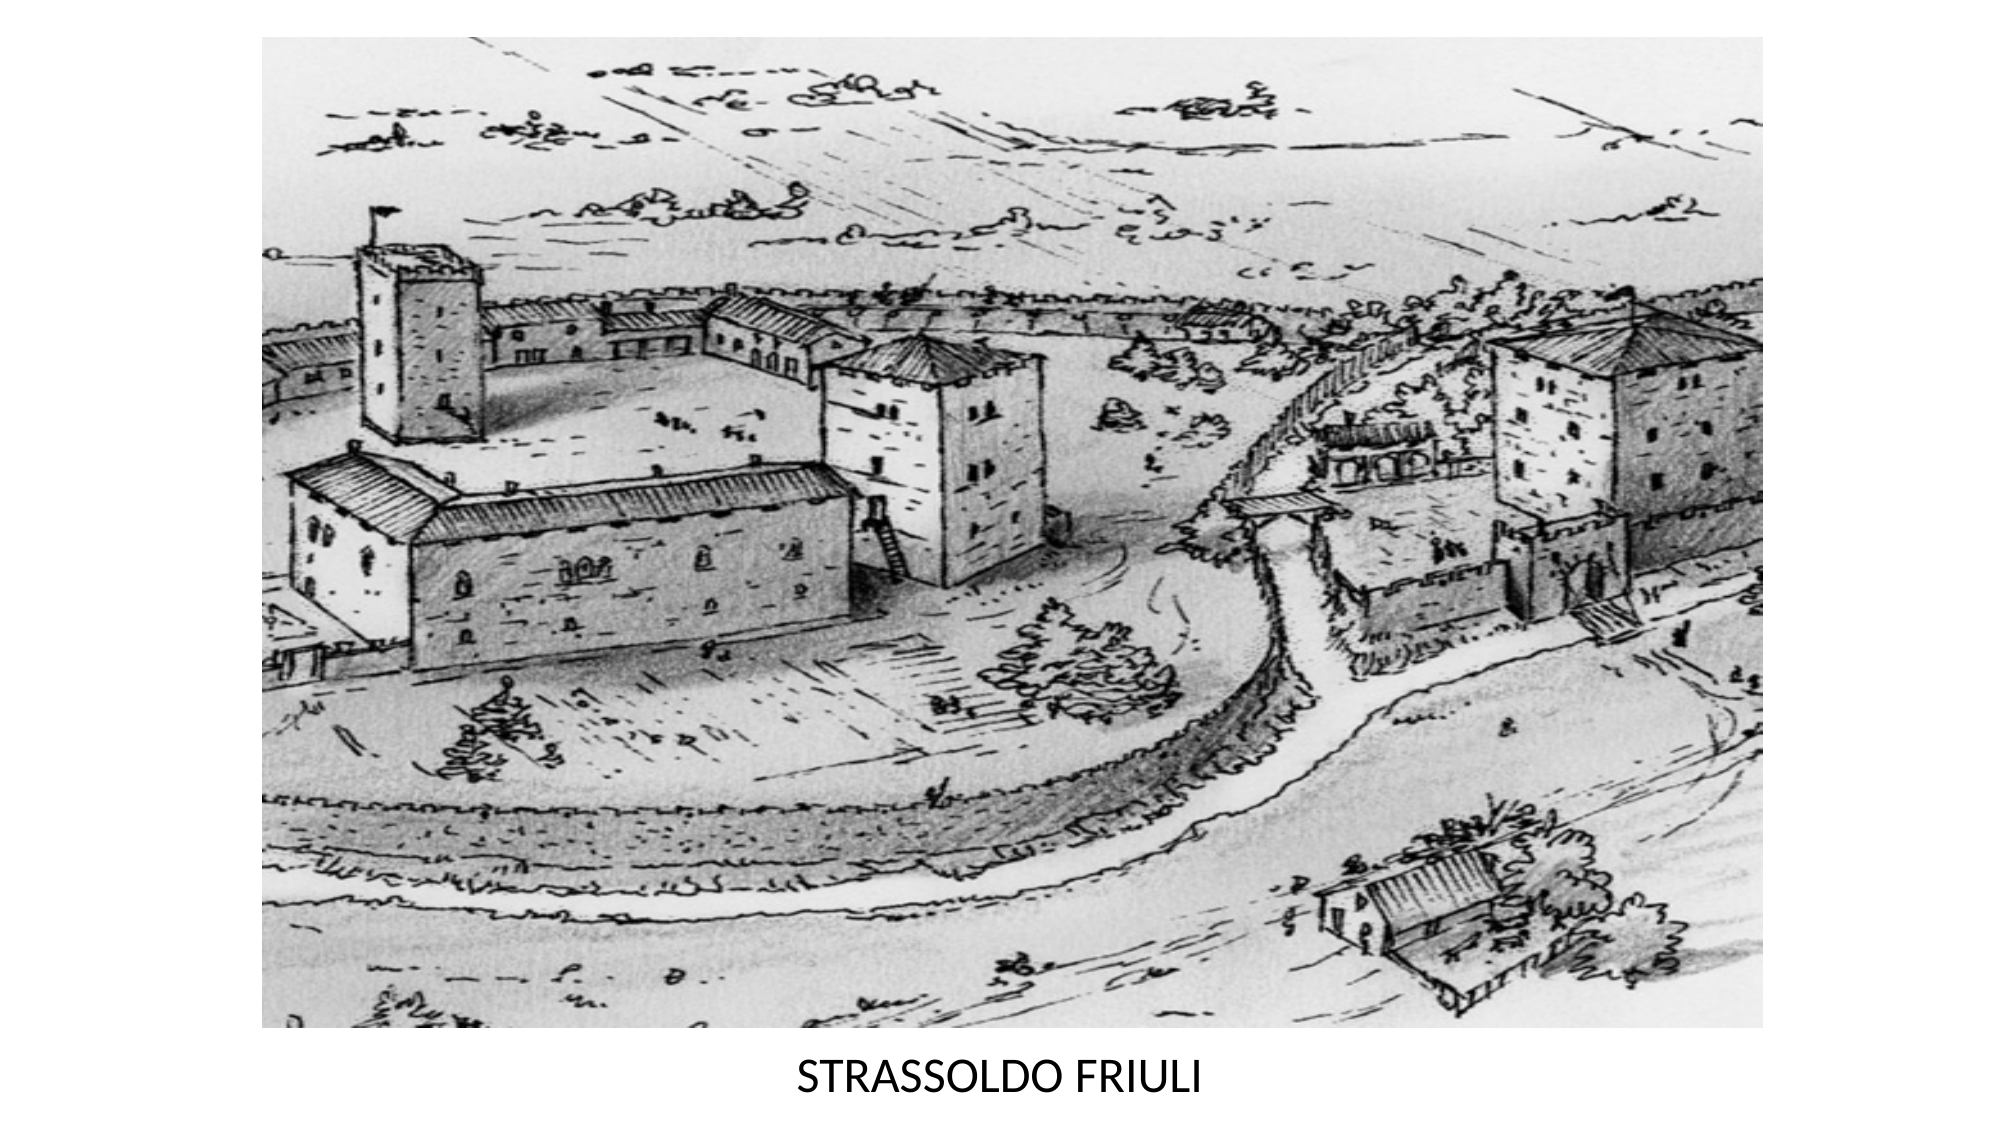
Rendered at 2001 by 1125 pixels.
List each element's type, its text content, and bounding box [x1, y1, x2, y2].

picture [262, 37, 1763, 1028]
subtitle STRASSOLDO FRIULI [249, 1041, 1750, 1125]
